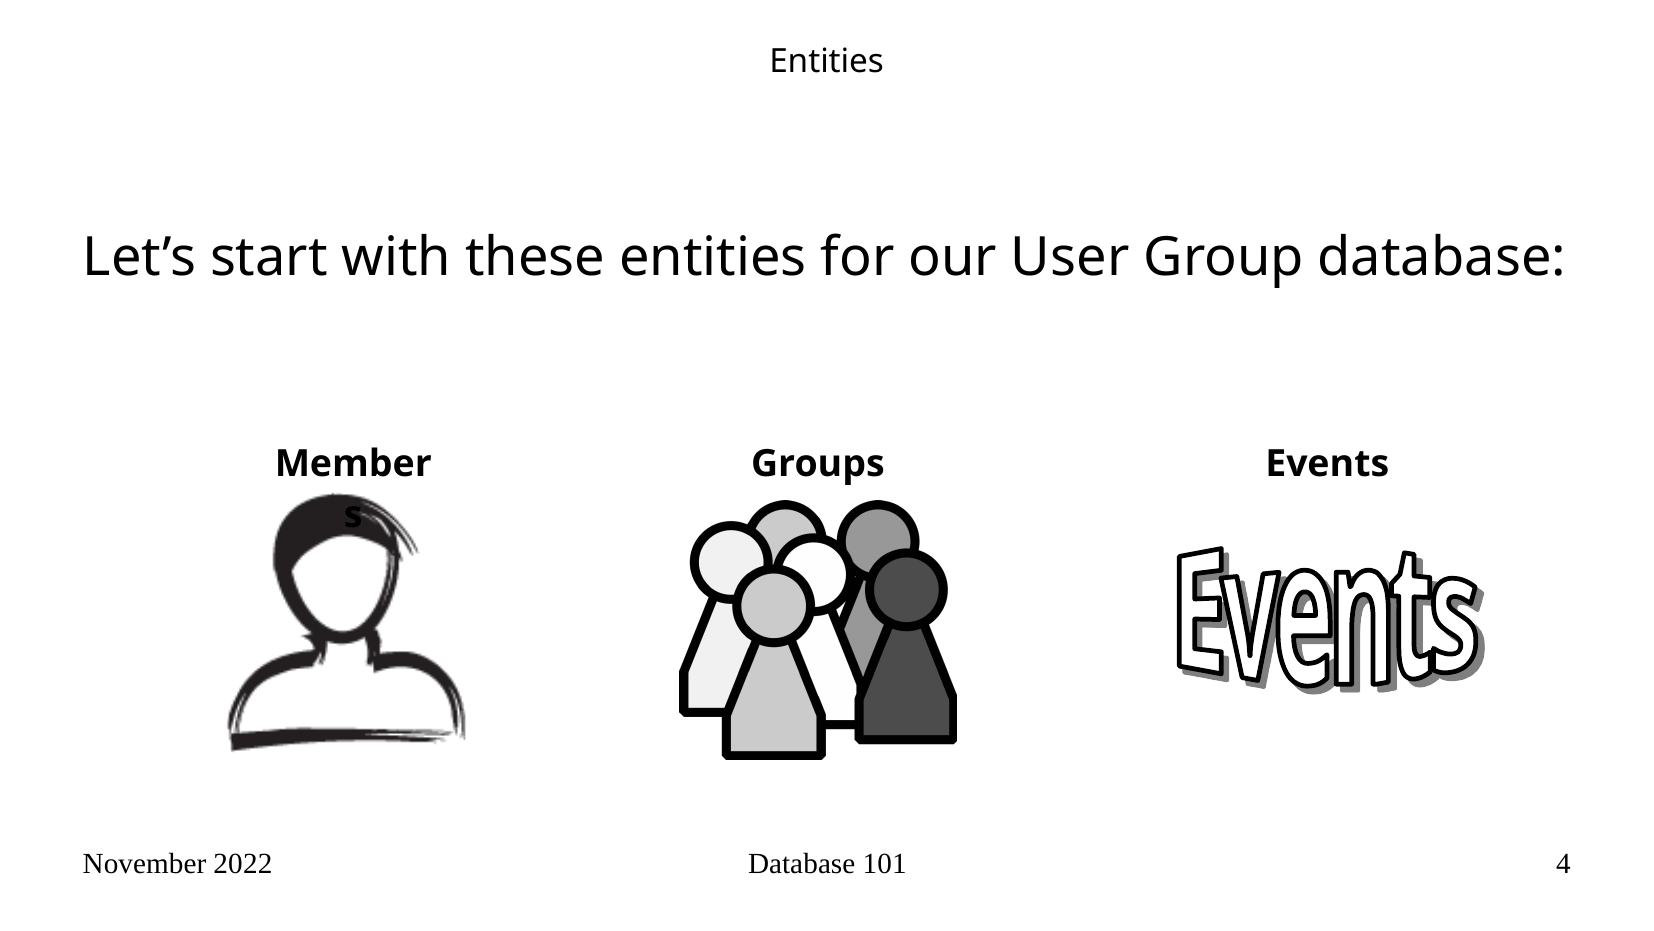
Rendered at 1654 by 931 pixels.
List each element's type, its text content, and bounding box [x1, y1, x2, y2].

picture [679, 500, 957, 761]
list Let’s start with these entities for our User Group database: [82, 217, 1571, 796]
text_box Events [1220, 572, 1280, 681]
text_box Events [1277, 570, 1331, 687]
text_box Events [1391, 552, 1431, 680]
text_box Events [1336, 570, 1389, 685]
text_box Groups [720, 429, 916, 486]
title Entities [82, 37, 1571, 193]
text_box Events [1433, 578, 1476, 673]
text_box Events [1179, 548, 1222, 674]
picture [215, 489, 483, 757]
text_box Members [251, 429, 456, 487]
text_box Events [1230, 429, 1426, 486]
